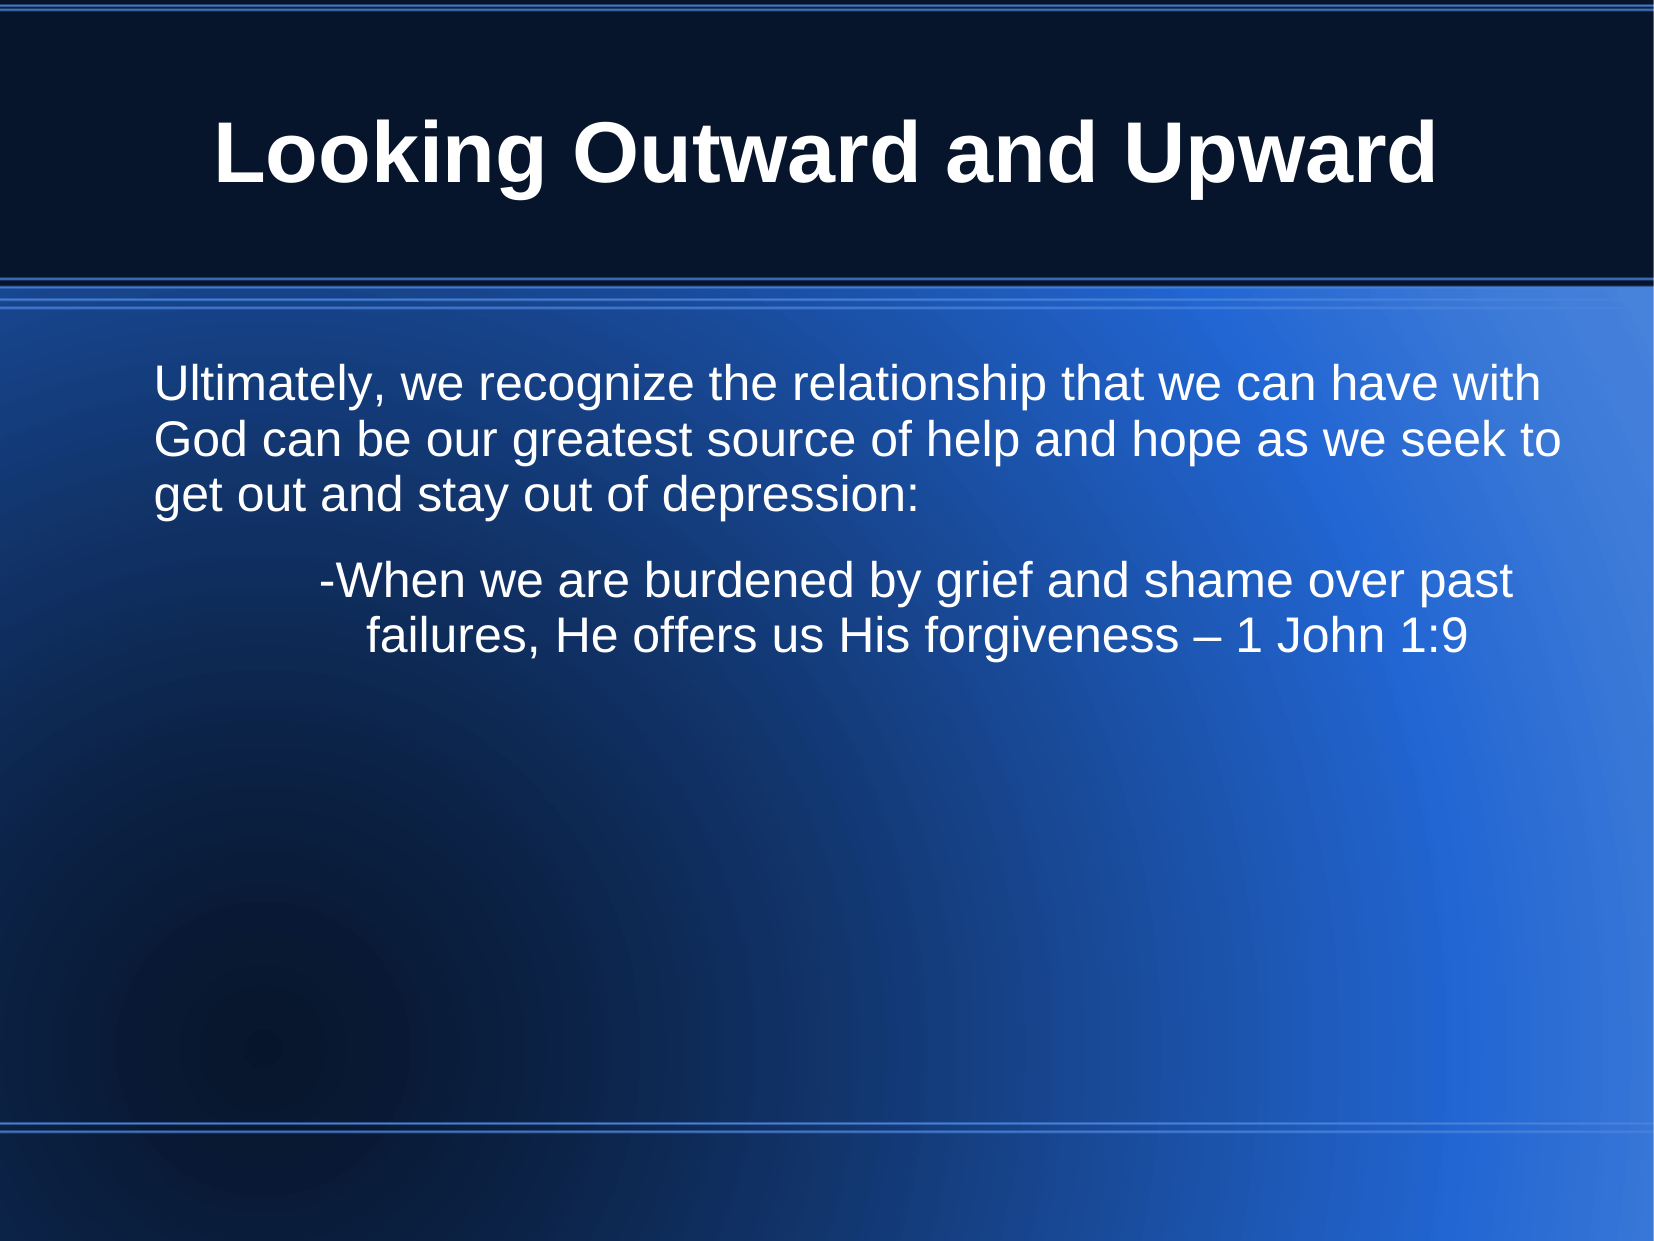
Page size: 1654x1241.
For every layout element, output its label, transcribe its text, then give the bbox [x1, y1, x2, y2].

title Looking Outward and Upward [82, 49, 1571, 257]
list Ultimately, we recognize the relationship that we can have with God can be our greatest source of help and hope as we seek to get out and stay out of depression: -When we are burdened by grief and shame over past failures, He offers us His forgiveness – 1 John 1:9 [82, 355, 1571, 1058]
picture [0, 0, 1654, 1241]
